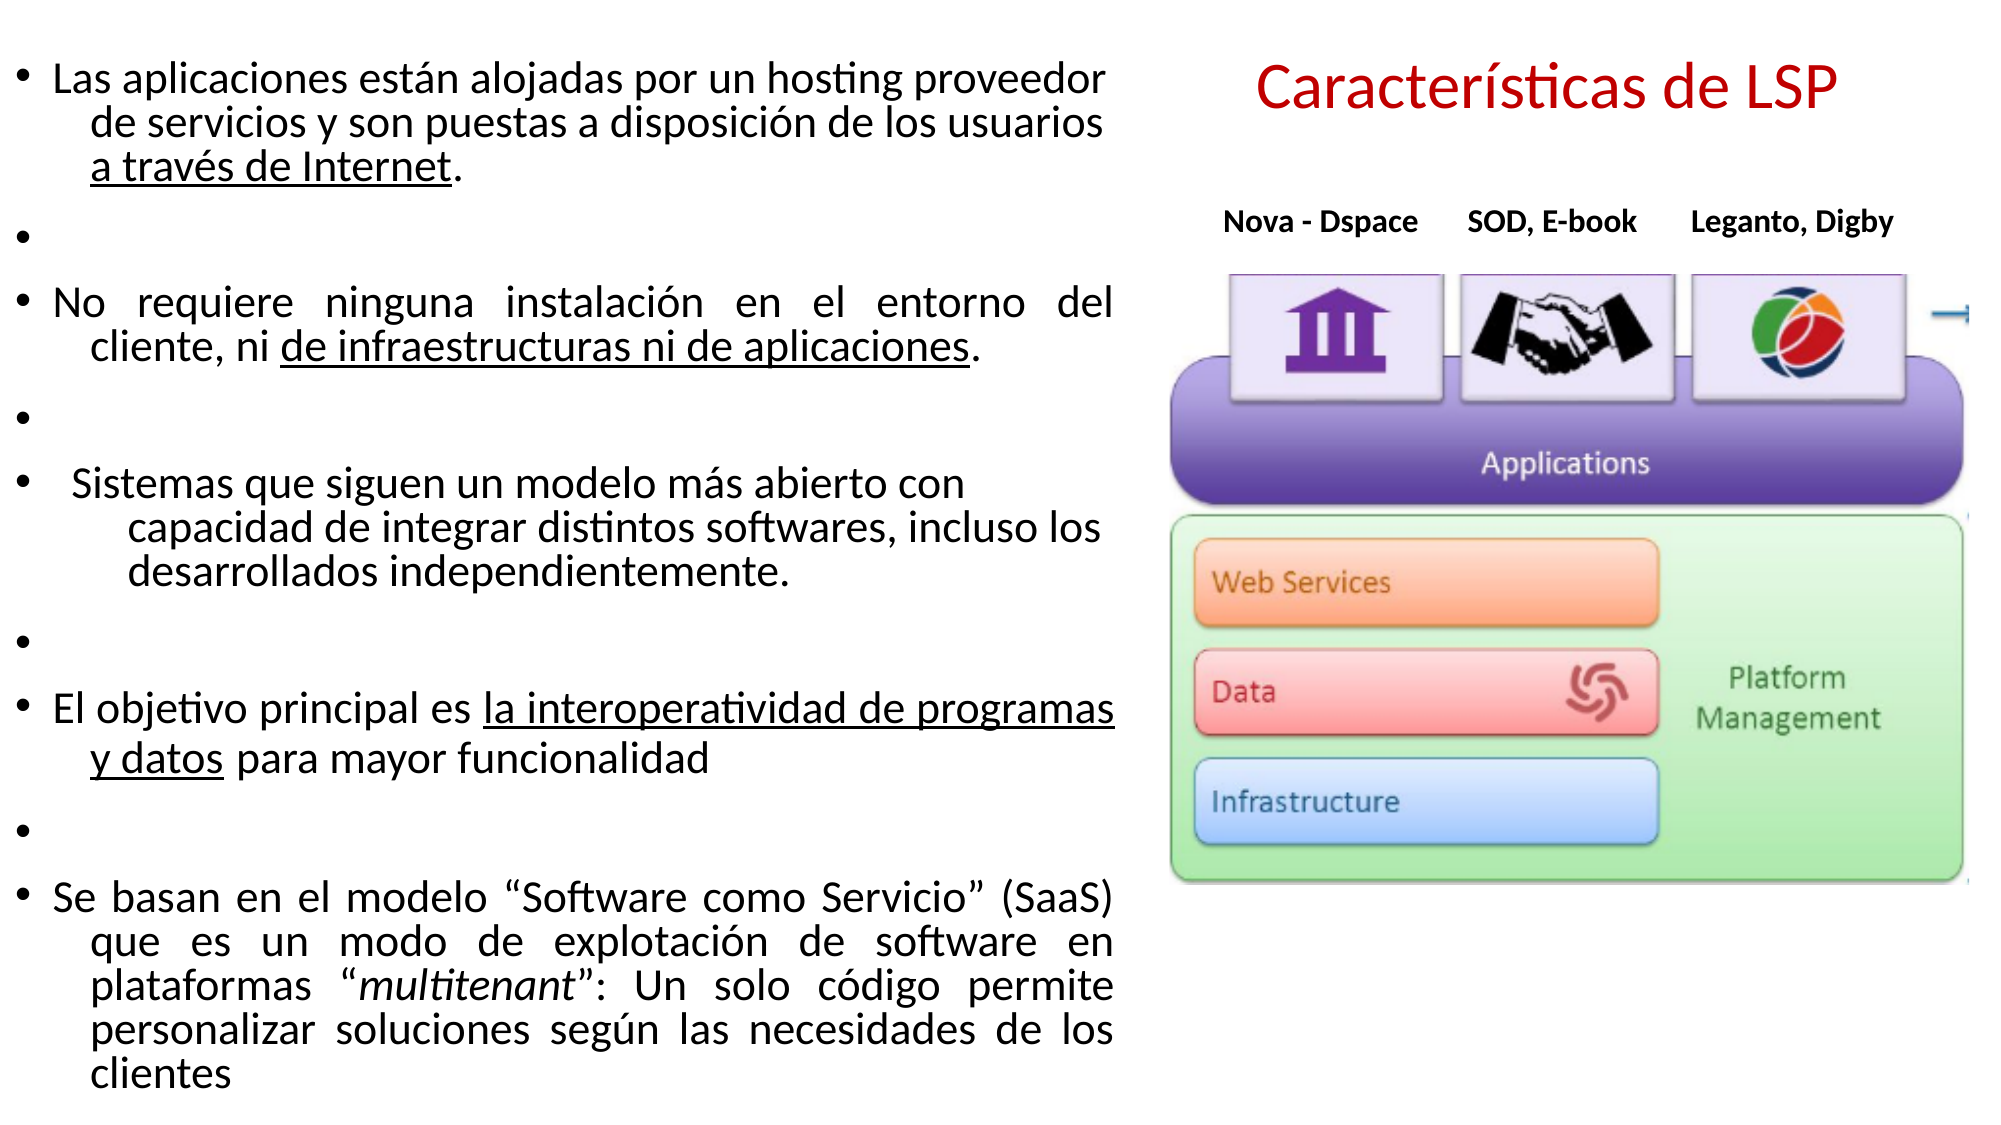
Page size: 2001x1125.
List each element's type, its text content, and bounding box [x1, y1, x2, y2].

picture [1169, 274, 1970, 885]
text_box Características de LSP [1241, 33, 1867, 130]
list Las aplicaciones están alojadas por un hosting proveedor de servicios y son puestas a disposición de los usuarios a través de Internet. No requiere ninguna instalación en el entorno del cliente, ni de infraestructuras ni de aplicaciones. Sistemas que siguen un modelo más abierto con capacidad de integrar distintos softwares, incluso los desarrollados independientemente. El objetivo principal es la interoperatividad de programas y datos para mayor funcionalidad Se basan en el modelo “Software como Servicio” (SaaS) que es un modo de explotación de software en plataformas “multitenant”: Un solo código permite personalizar soluciones según las necesidades de los clientes [0, 50, 1131, 1125]
text_box Leganto, Digby [1676, 191, 1918, 247]
text_box Nova - Dspace [1208, 191, 1452, 247]
text_box SOD, E-book [1452, 191, 1655, 247]
